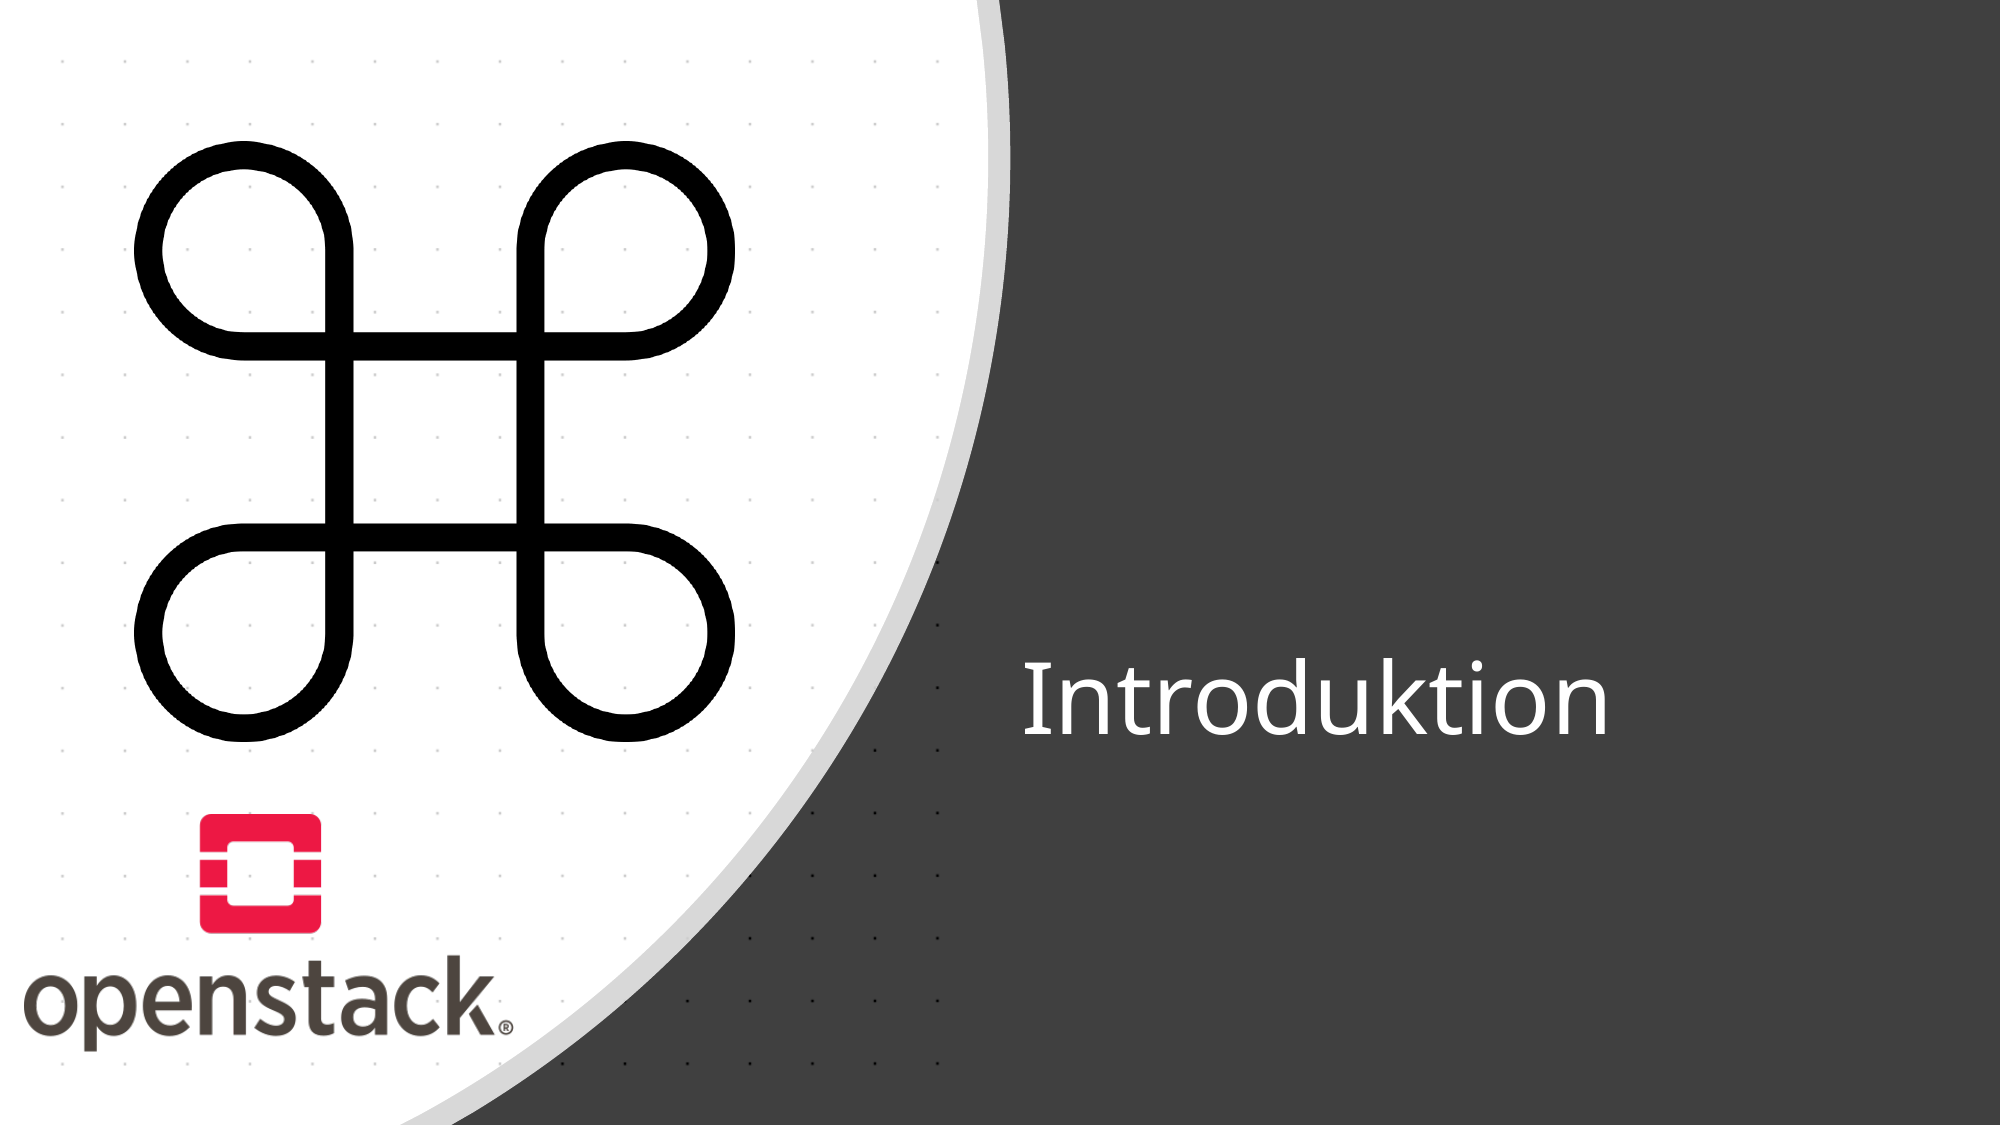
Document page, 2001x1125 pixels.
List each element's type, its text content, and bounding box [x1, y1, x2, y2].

picture [24, 814, 514, 1052]
text_box Introduktion [1006, 292, 1985, 767]
picture [134, 141, 735, 742]
picture [453, 438, 976, 1125]
text_box [0, 0, 2000, 1125]
